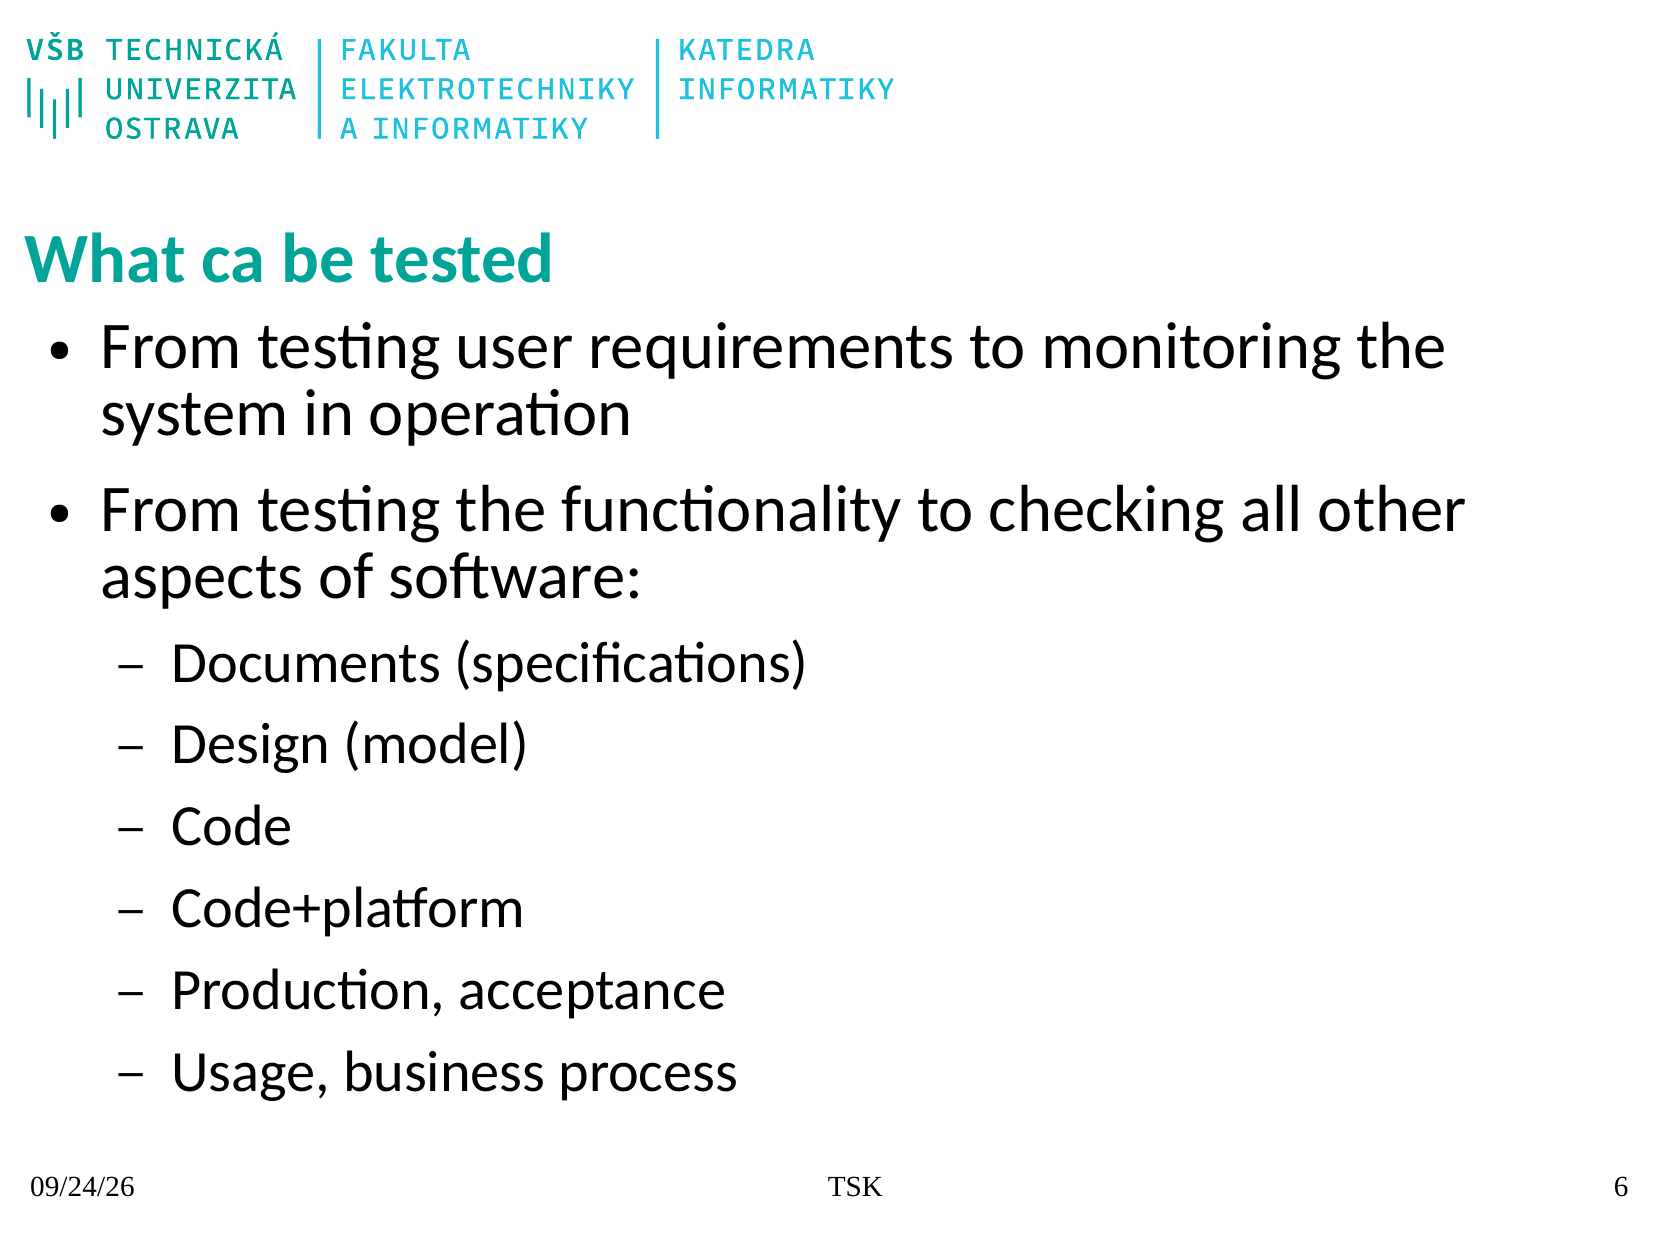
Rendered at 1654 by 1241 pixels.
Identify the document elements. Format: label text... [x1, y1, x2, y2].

title What ca be tested [24, 169, 1629, 300]
picture [26, 31, 894, 139]
list From testing user requirements to monitoring the system in operation From testing the functionality to checking all other aspects of software: Documents (specifications) Design (model) Code Code+platform Production, acceptance Usage, business process [30, 318, 1629, 1146]
